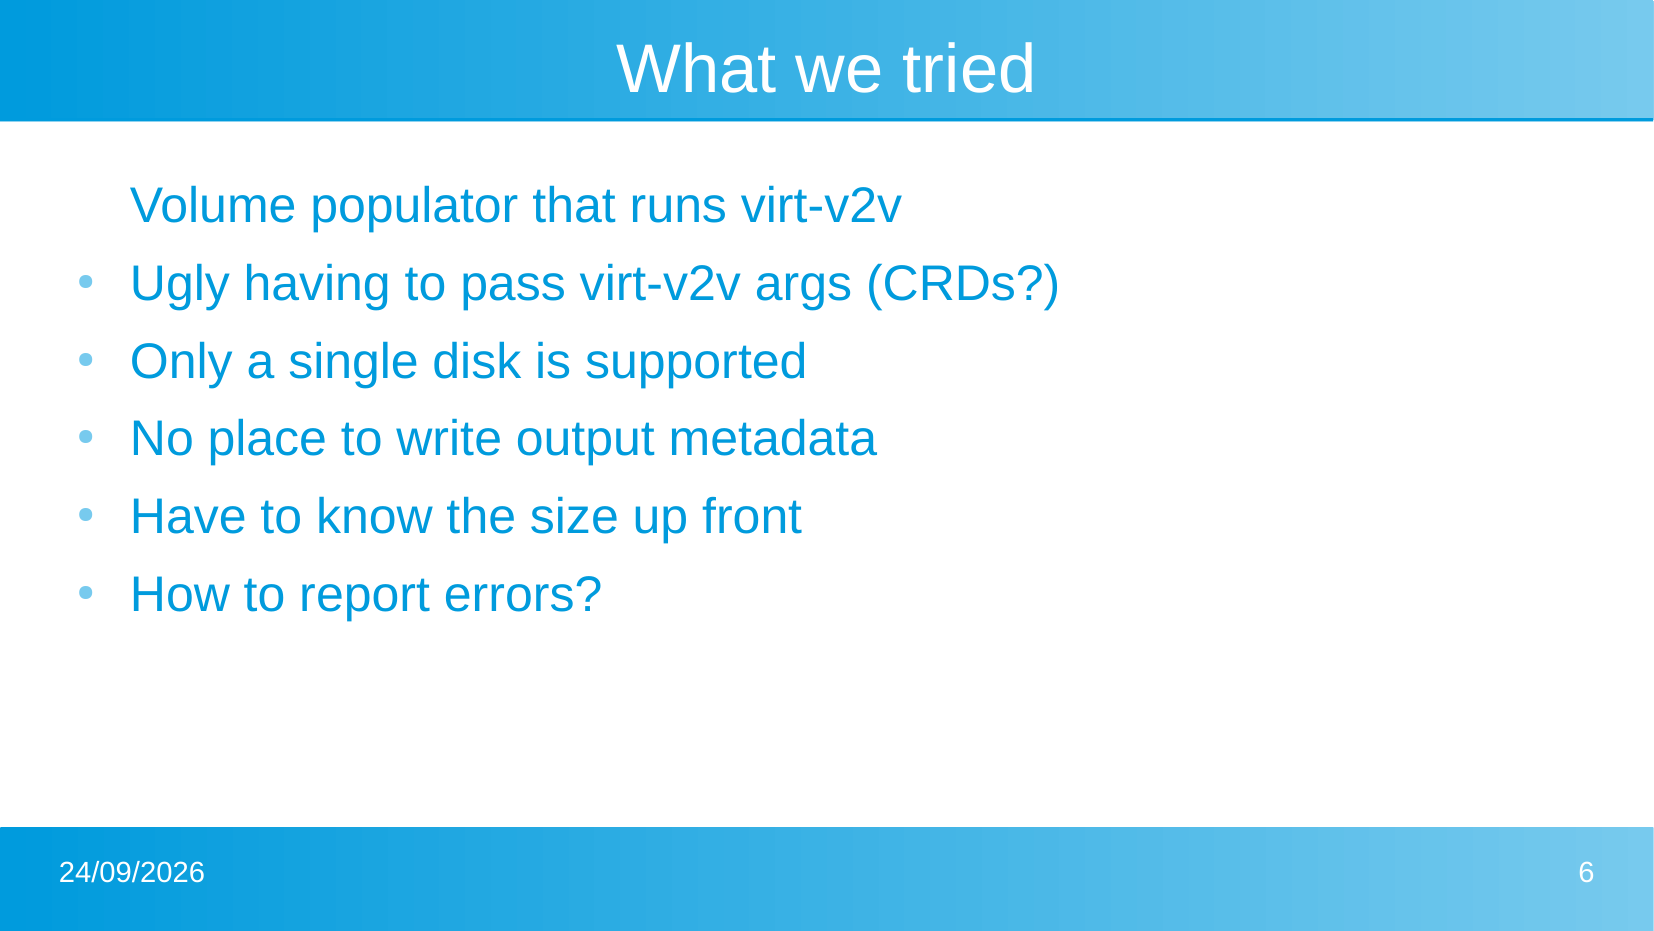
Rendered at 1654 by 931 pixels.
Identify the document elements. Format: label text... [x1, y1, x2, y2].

list Volume populator that runs virt-v2v Ugly having to pass virt-v2v args (CRDs?) Only a single disk is supported No place to write output metadata Have to know the size up front How to report errors? [59, 177, 1595, 768]
title What we tried [59, 29, 1595, 108]
